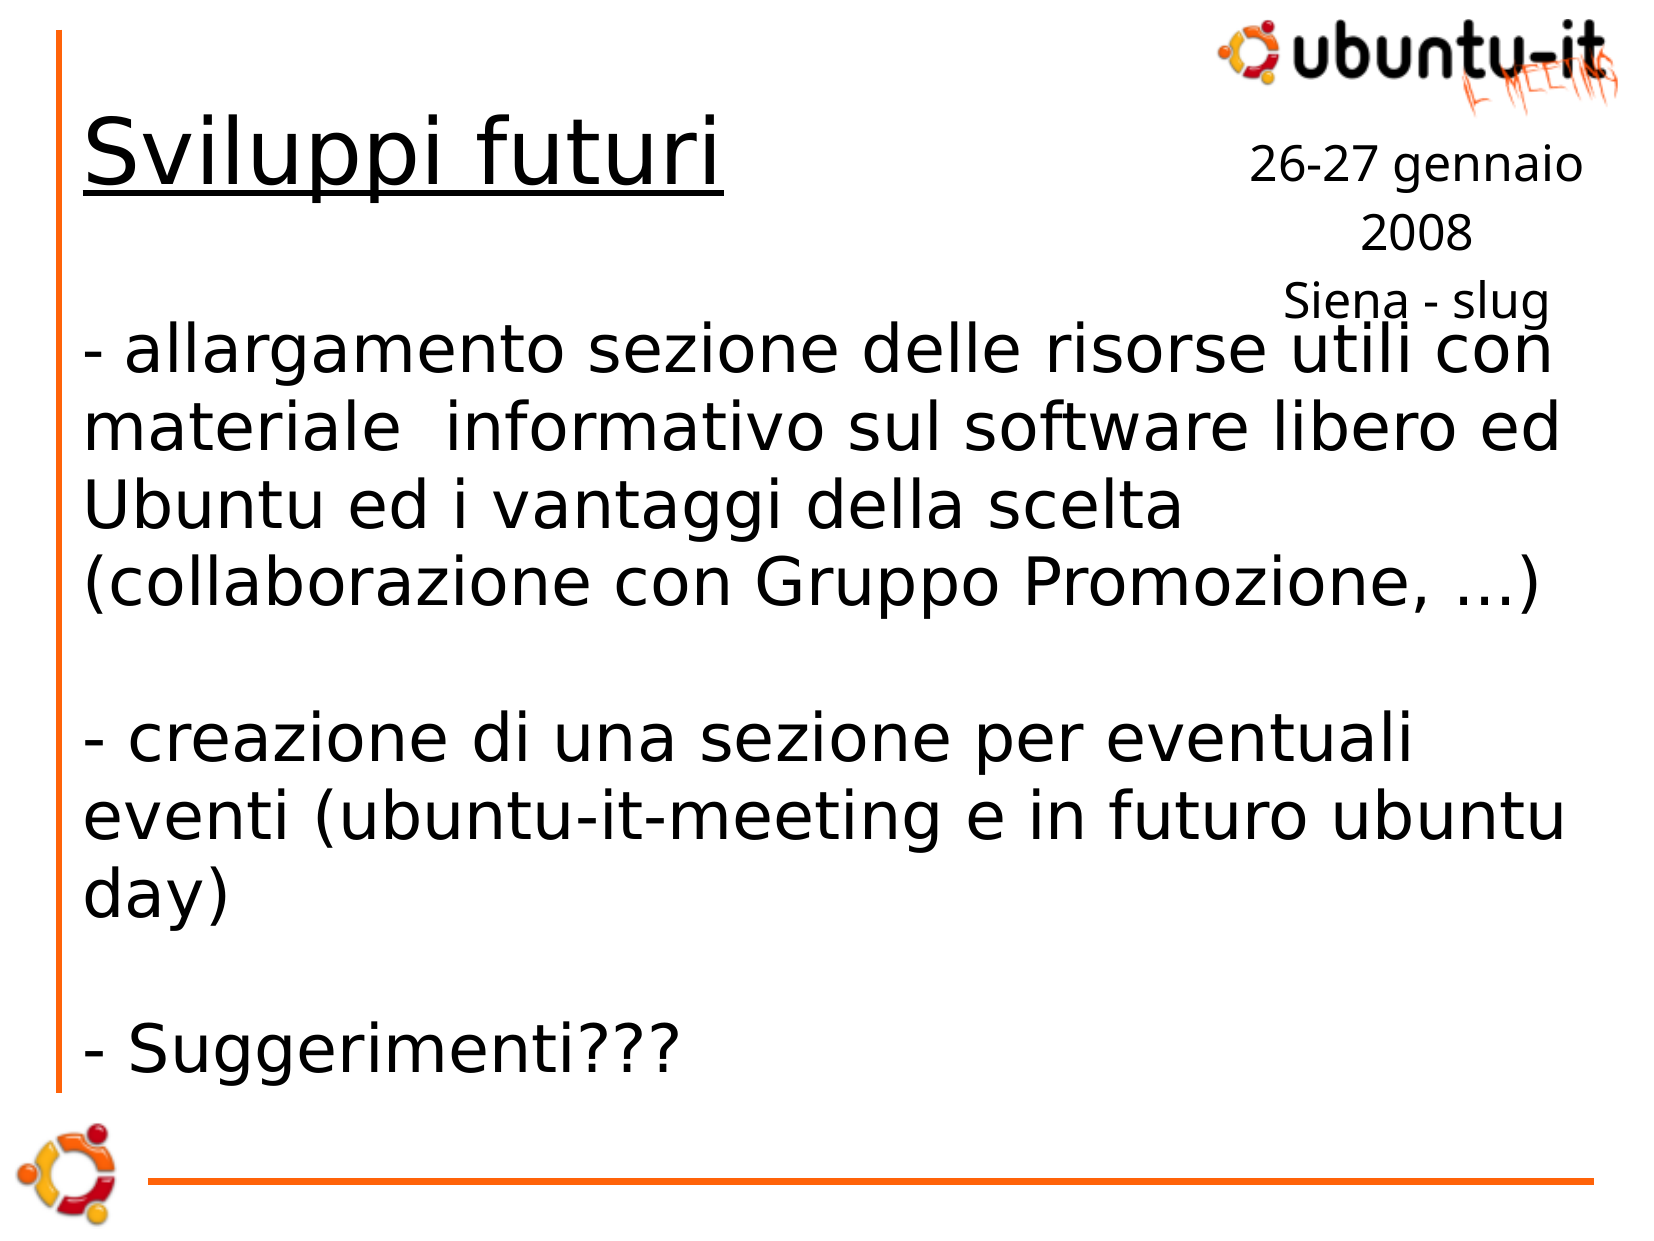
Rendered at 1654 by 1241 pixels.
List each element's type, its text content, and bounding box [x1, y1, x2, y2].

picture [1210, 19, 1628, 119]
subtitle - allargamento sezione delle risorse utili con materiale informativo sul software libero ed Ubuntu ed i vantaggi della scelta (collaborazione con Gruppo Promozione, ...) - creazione di una sezione per eventuali eventi (ubuntu-it-meeting e in futuro ubuntu day) - Suggerimenti??? [82, 297, 1571, 1102]
picture [14, 1122, 119, 1229]
title Sviluppi futuri [82, 56, 1571, 250]
